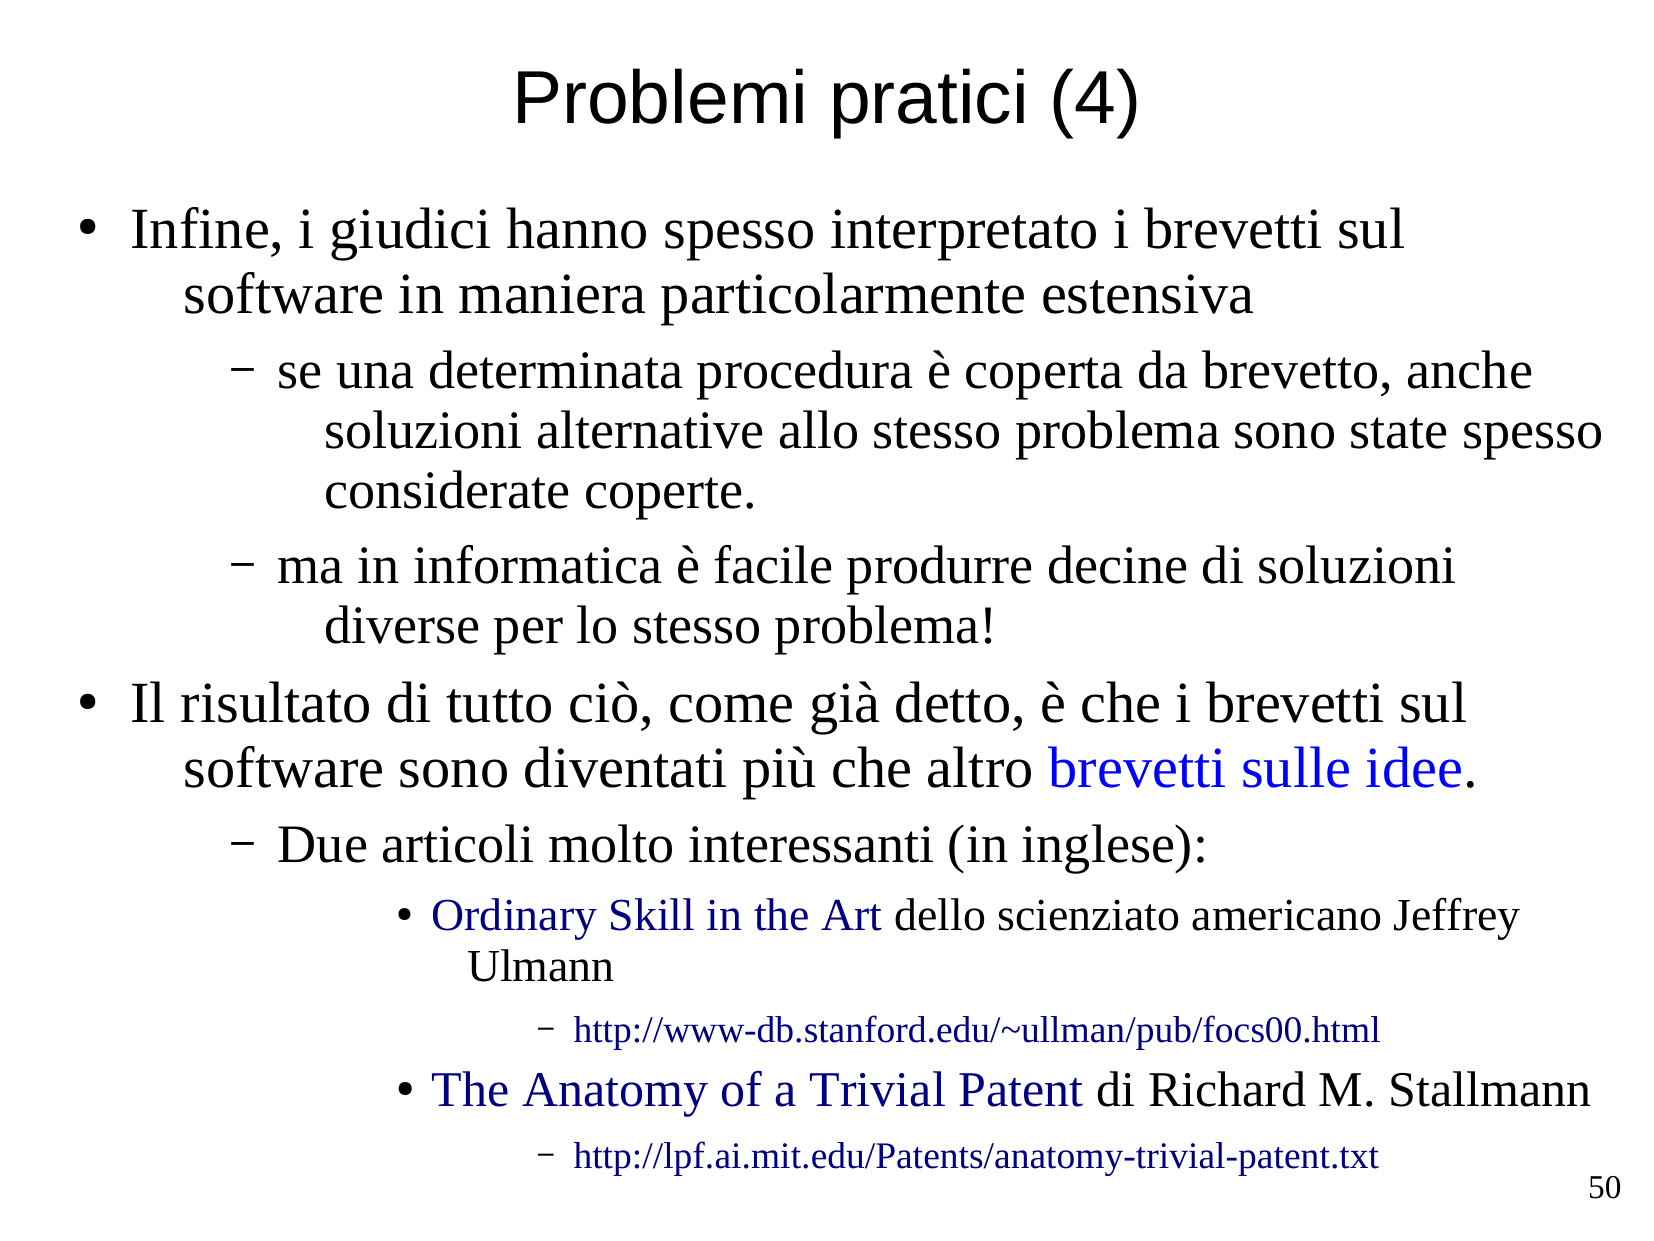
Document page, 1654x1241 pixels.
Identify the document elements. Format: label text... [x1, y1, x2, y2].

list Infine, i giudici hanno spesso interpretato i brevetti sul software in maniera particolarmente estensiva se una determinata procedura è coperta da brevetto, anche soluzioni alternative allo stesso problema sono state spesso considerate coperte. ma in informatica è facile produrre decine di soluzioni diverse per lo stesso problema! Il risultato di tutto ciò, come già detto, è che i brevetti sul software sono diventati più che altro brevetti sulle idee. Due articoli molto interessanti (in inglese): Ordinary Skill in the Art dello scienziato americano Jeffrey Ulmann http://www-db.stanford.edu/~ullman/pub/focs00.html The Anatomy of a Trivial Patent di Richard M. Stallmann http://lpf.ai.mit.edu/Patents/anatomy-trivial-patent.txt [42, 196, 1612, 1187]
title Problemi pratici (4) [37, 30, 1617, 166]
